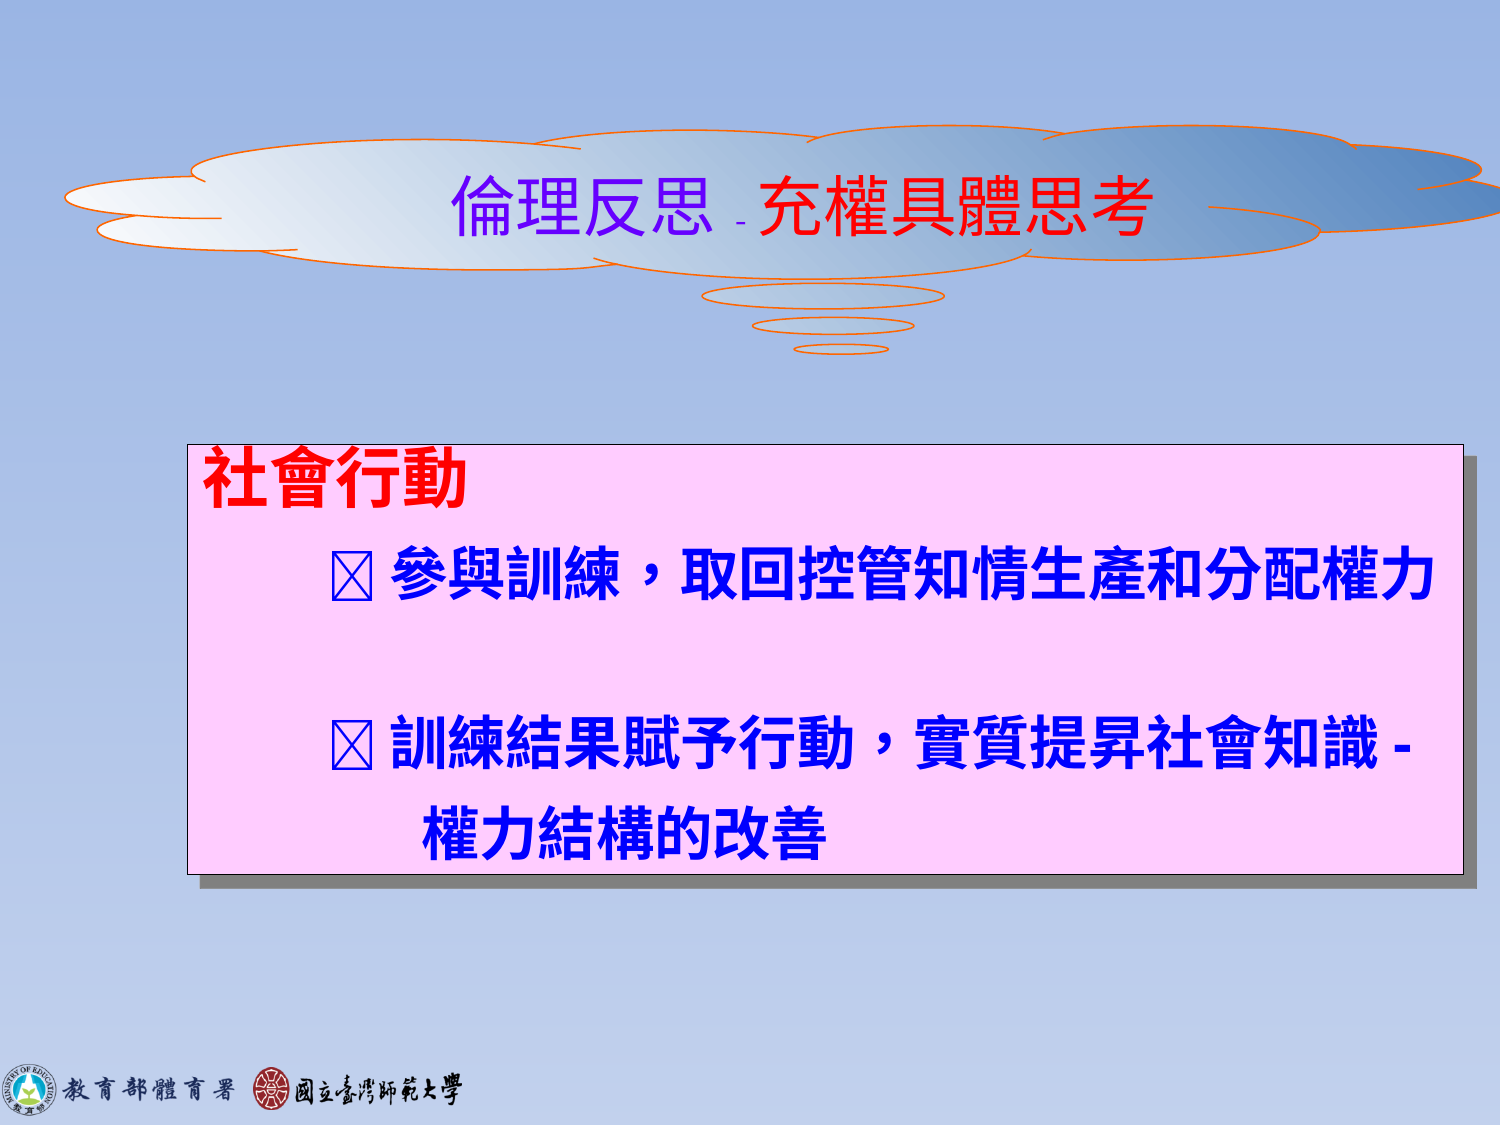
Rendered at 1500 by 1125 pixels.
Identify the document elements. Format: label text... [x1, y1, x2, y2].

text_box 倫理反思-充權具體思考 [702, 283, 945, 309]
text_box 倫理反思-充權具體思考 [794, 344, 889, 355]
text_box 倫理反思-充權具體思考 [64, 125, 1500, 280]
text_box 倫理反思-充權具體思考 [752, 317, 914, 335]
text_box 社會行動 參與訓練，取回控管知情生產和分配權力 訓練結果賦予行動，實質提昇社會知識- 權力結構的改善 [187, 444, 1463, 875]
